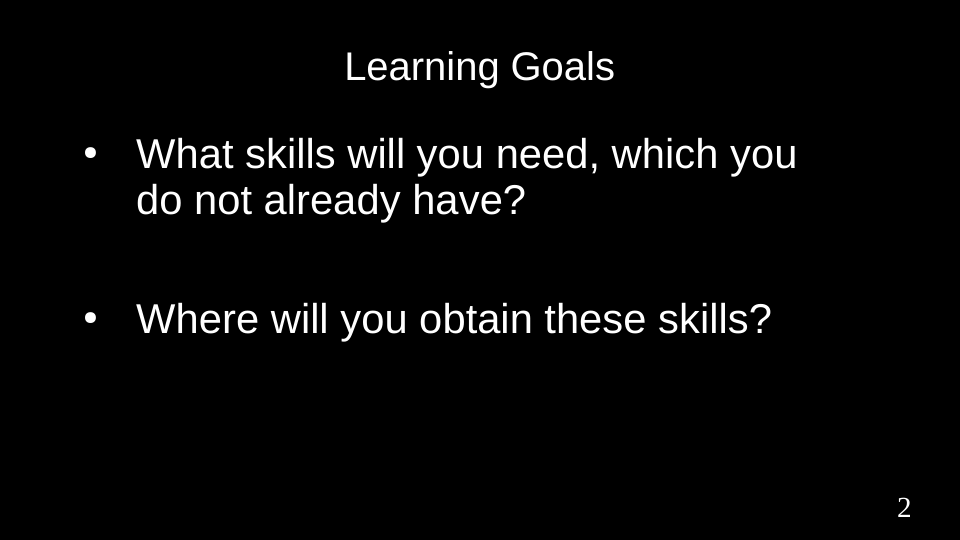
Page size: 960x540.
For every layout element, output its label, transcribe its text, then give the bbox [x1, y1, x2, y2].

title Learning Goals [47, 21, 912, 112]
list What skills will you need, which you do not already have? Where will you obtain these skills? [65, 130, 856, 464]
